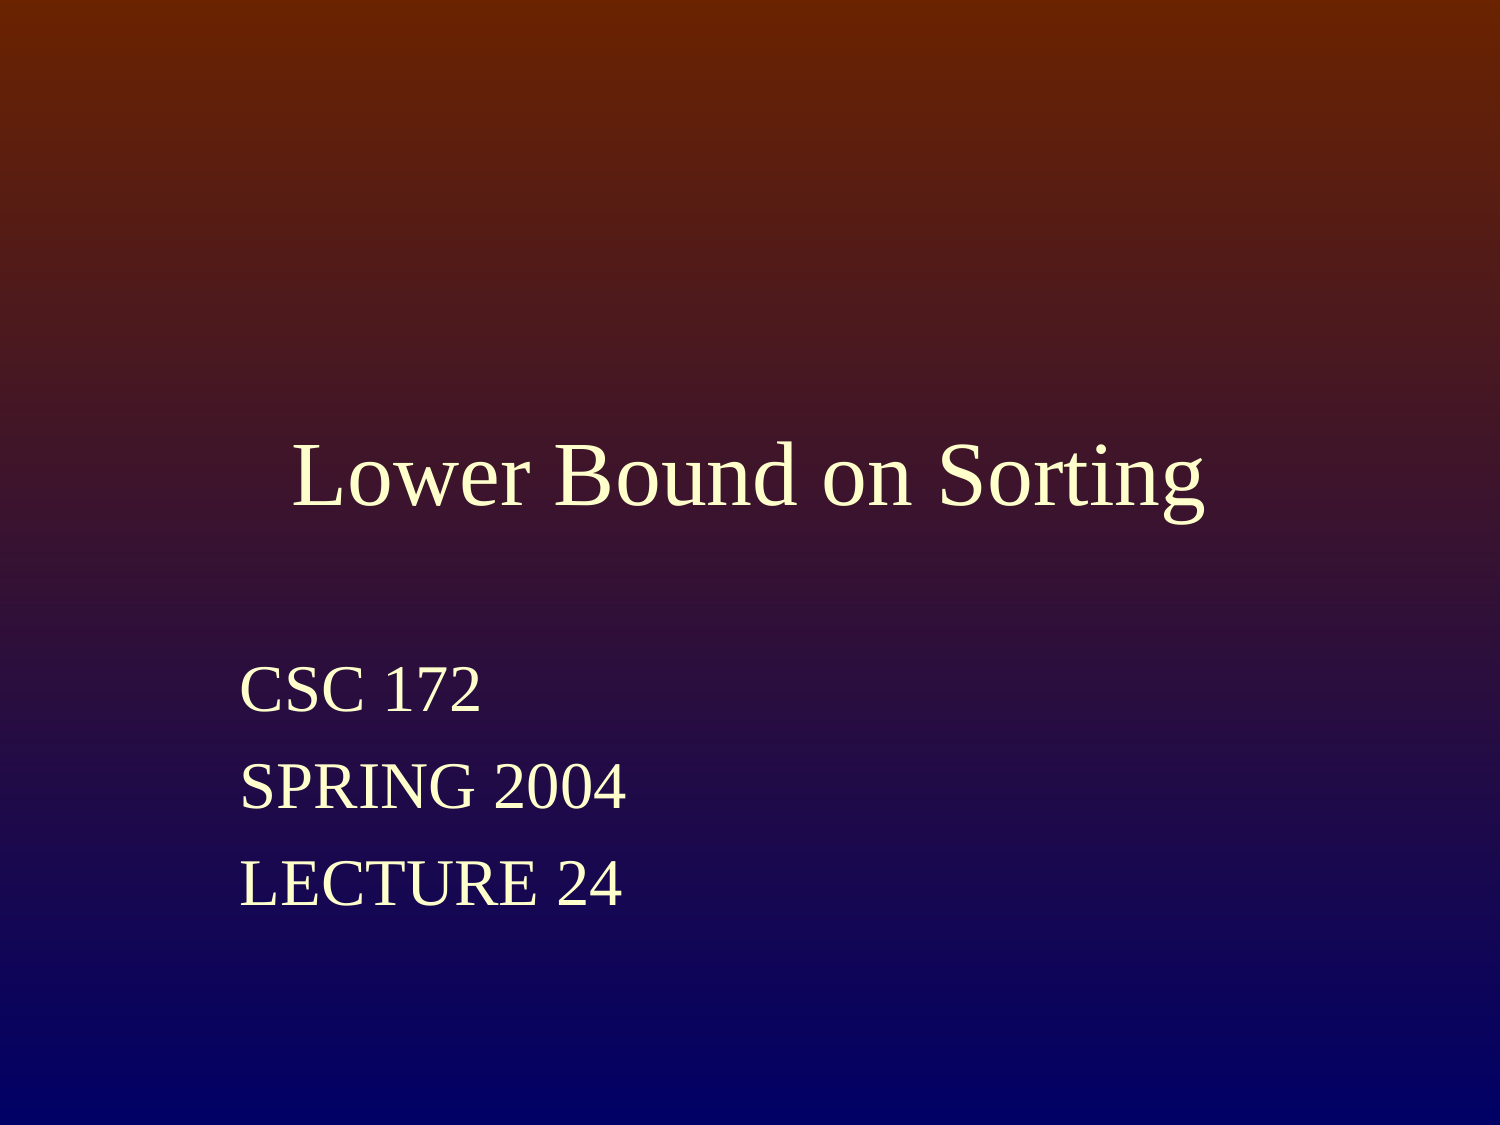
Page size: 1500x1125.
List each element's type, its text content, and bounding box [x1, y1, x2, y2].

subtitle CSC 172 SPRING 2004 LECTURE 24 [225, 637, 1276, 927]
title Lower Bound on Sorting [112, 374, 1388, 563]
